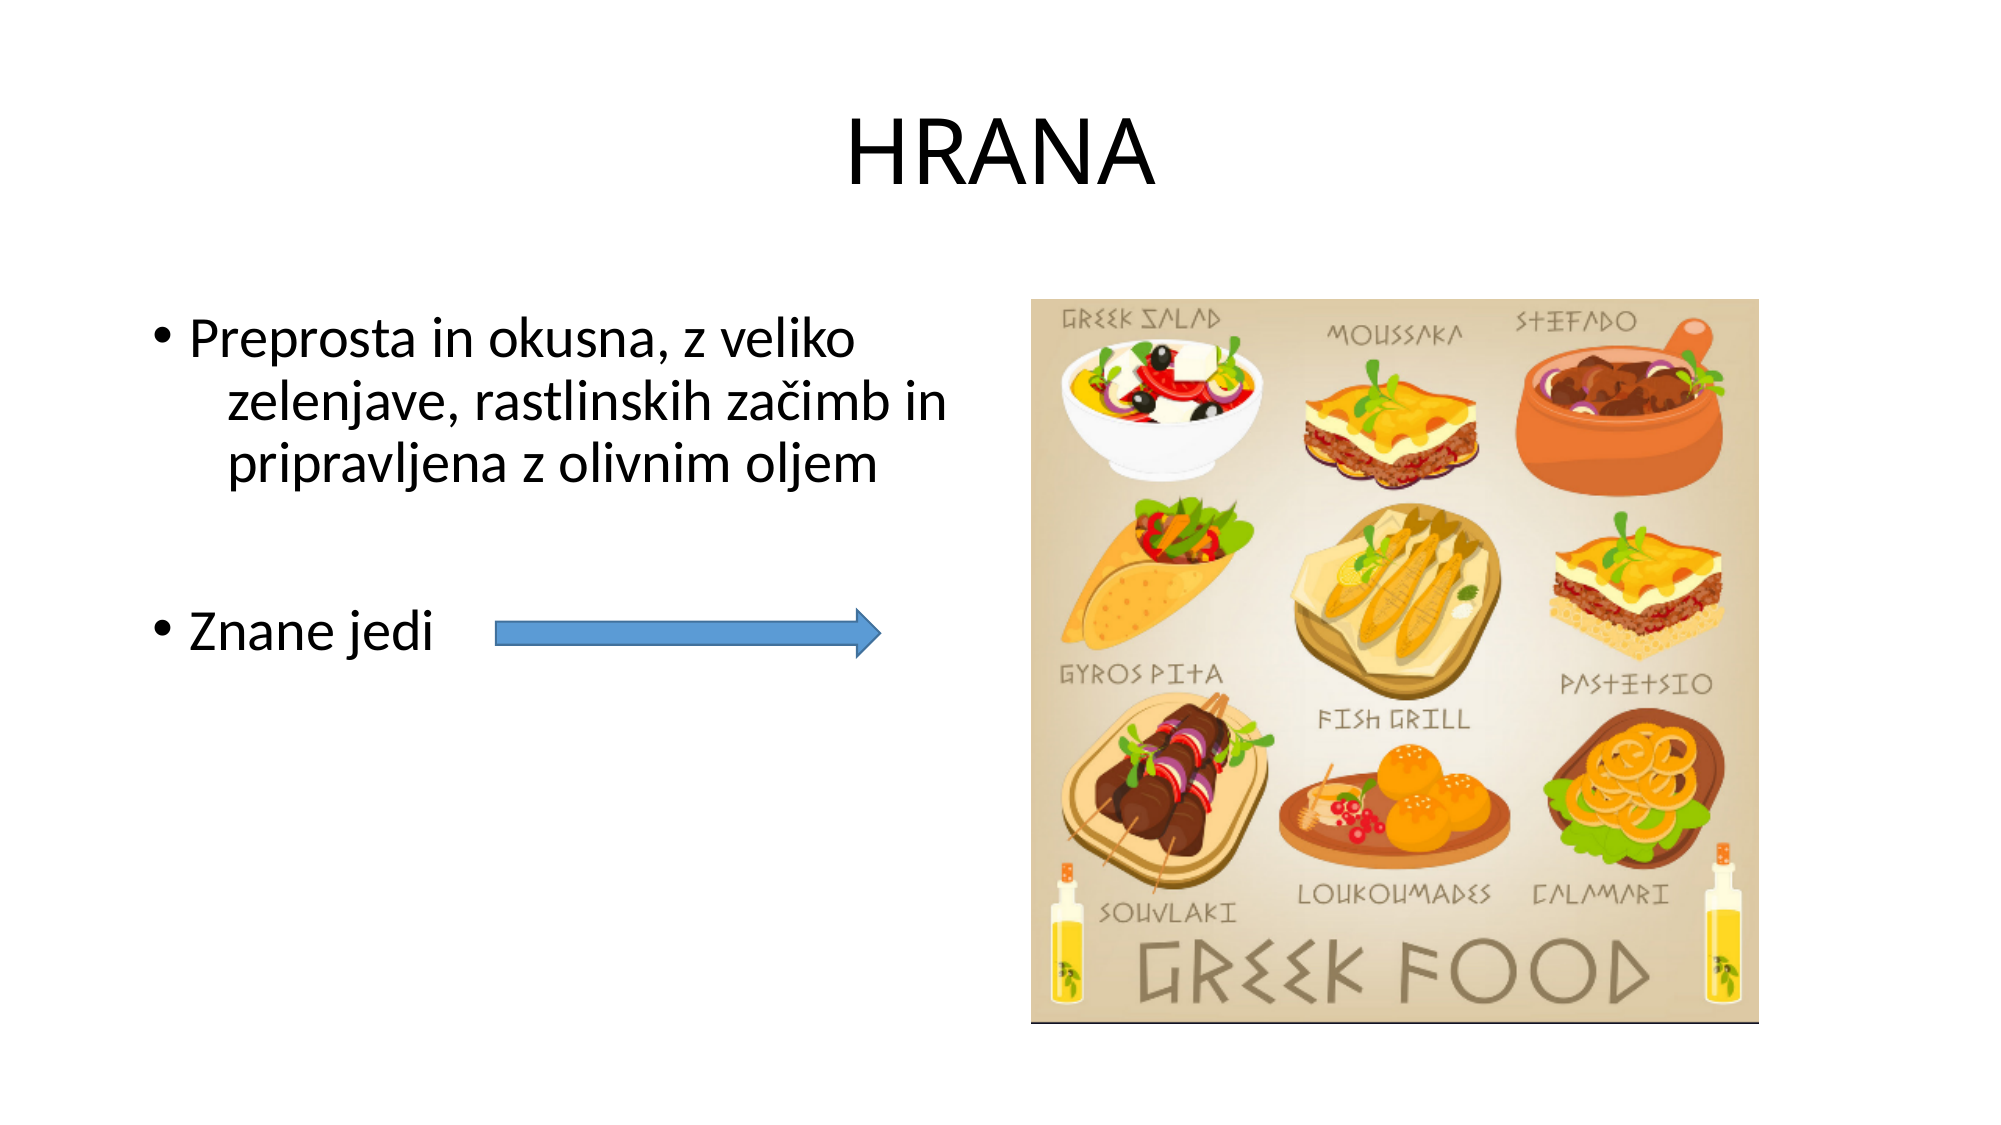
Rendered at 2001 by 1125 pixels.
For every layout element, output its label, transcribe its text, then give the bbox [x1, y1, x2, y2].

title HRANA [137, 46, 1863, 264]
picture [1031, 299, 1759, 1024]
text_box [495, 610, 881, 657]
list Preprosta in okusna, z veliko zelenjave, rastlinskih začimb in pripravljena z olivnim oljem Znane jedi [137, 299, 980, 1014]
